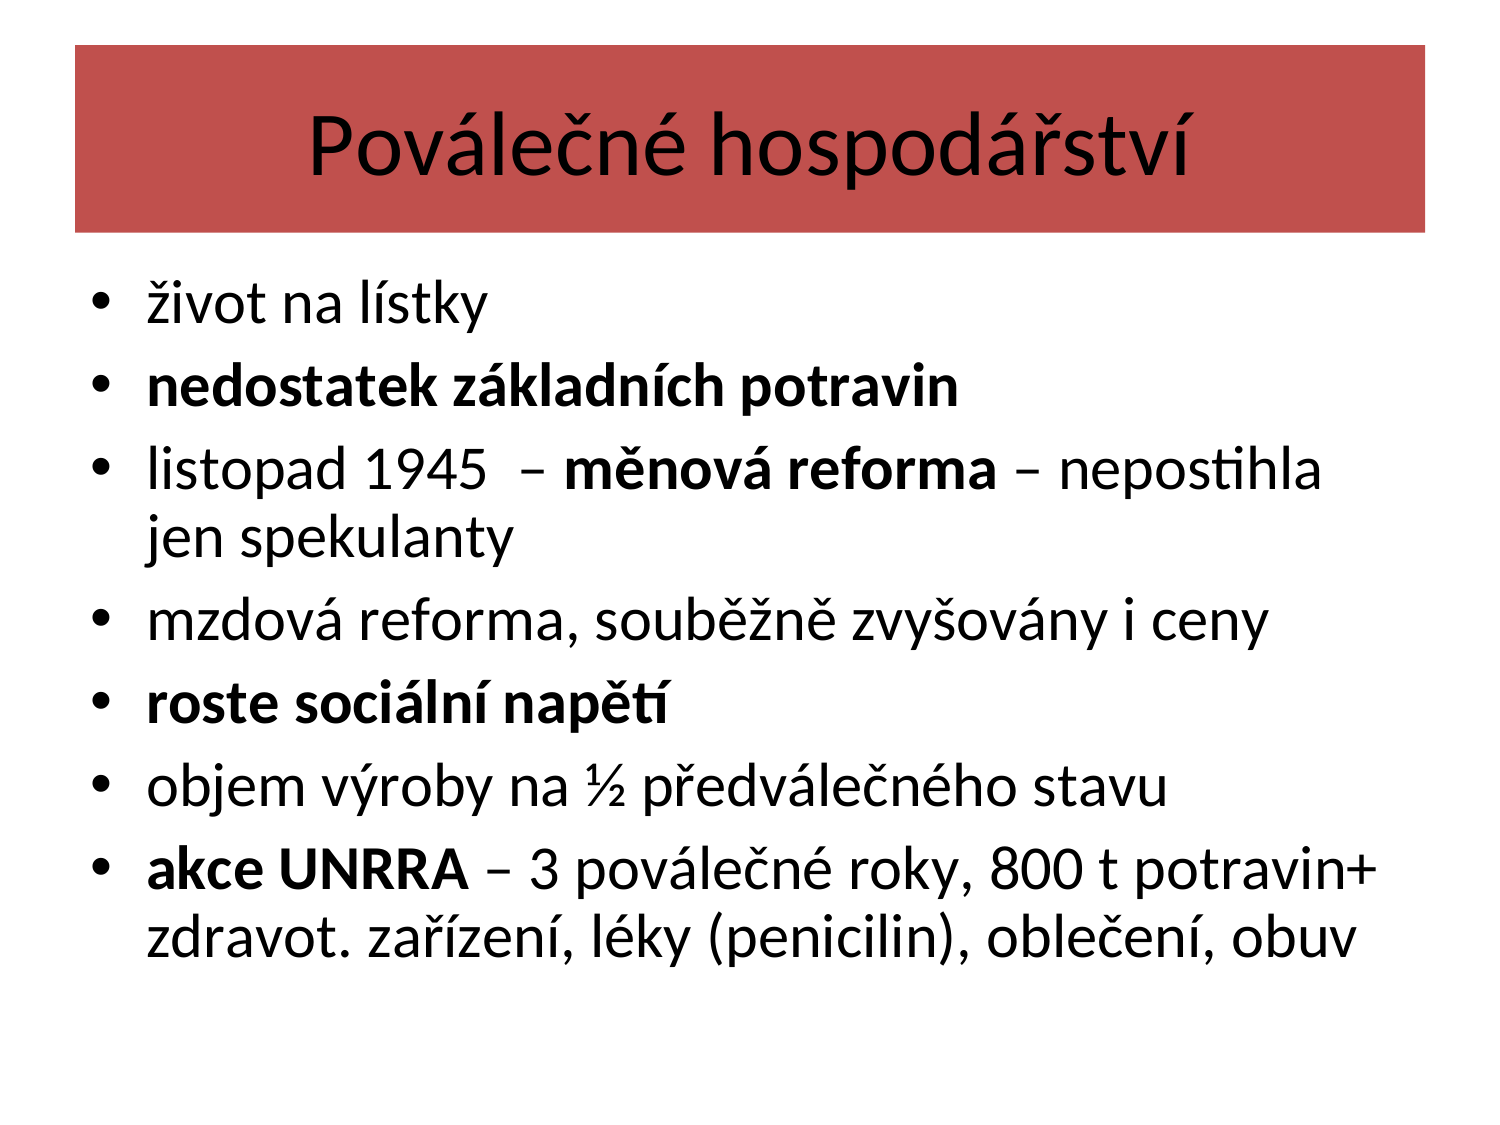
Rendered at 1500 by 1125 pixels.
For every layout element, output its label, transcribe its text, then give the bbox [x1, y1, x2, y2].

list život na lístky nedostatek základních potravin listopad 1945 – měnová reforma – nepostihla jen spekulanty mzdová reforma, souběžně zvyšovány i ceny roste sociální napětí objem výroby na ½ předválečného stavu akce UNRRA – 3 poválečné roky, 800 t potravin+ zdravot. zařízení, léky (penicilin), oblečení, obuv [75, 262, 1426, 1006]
title Poválečné hospodářství [75, 45, 1426, 233]
